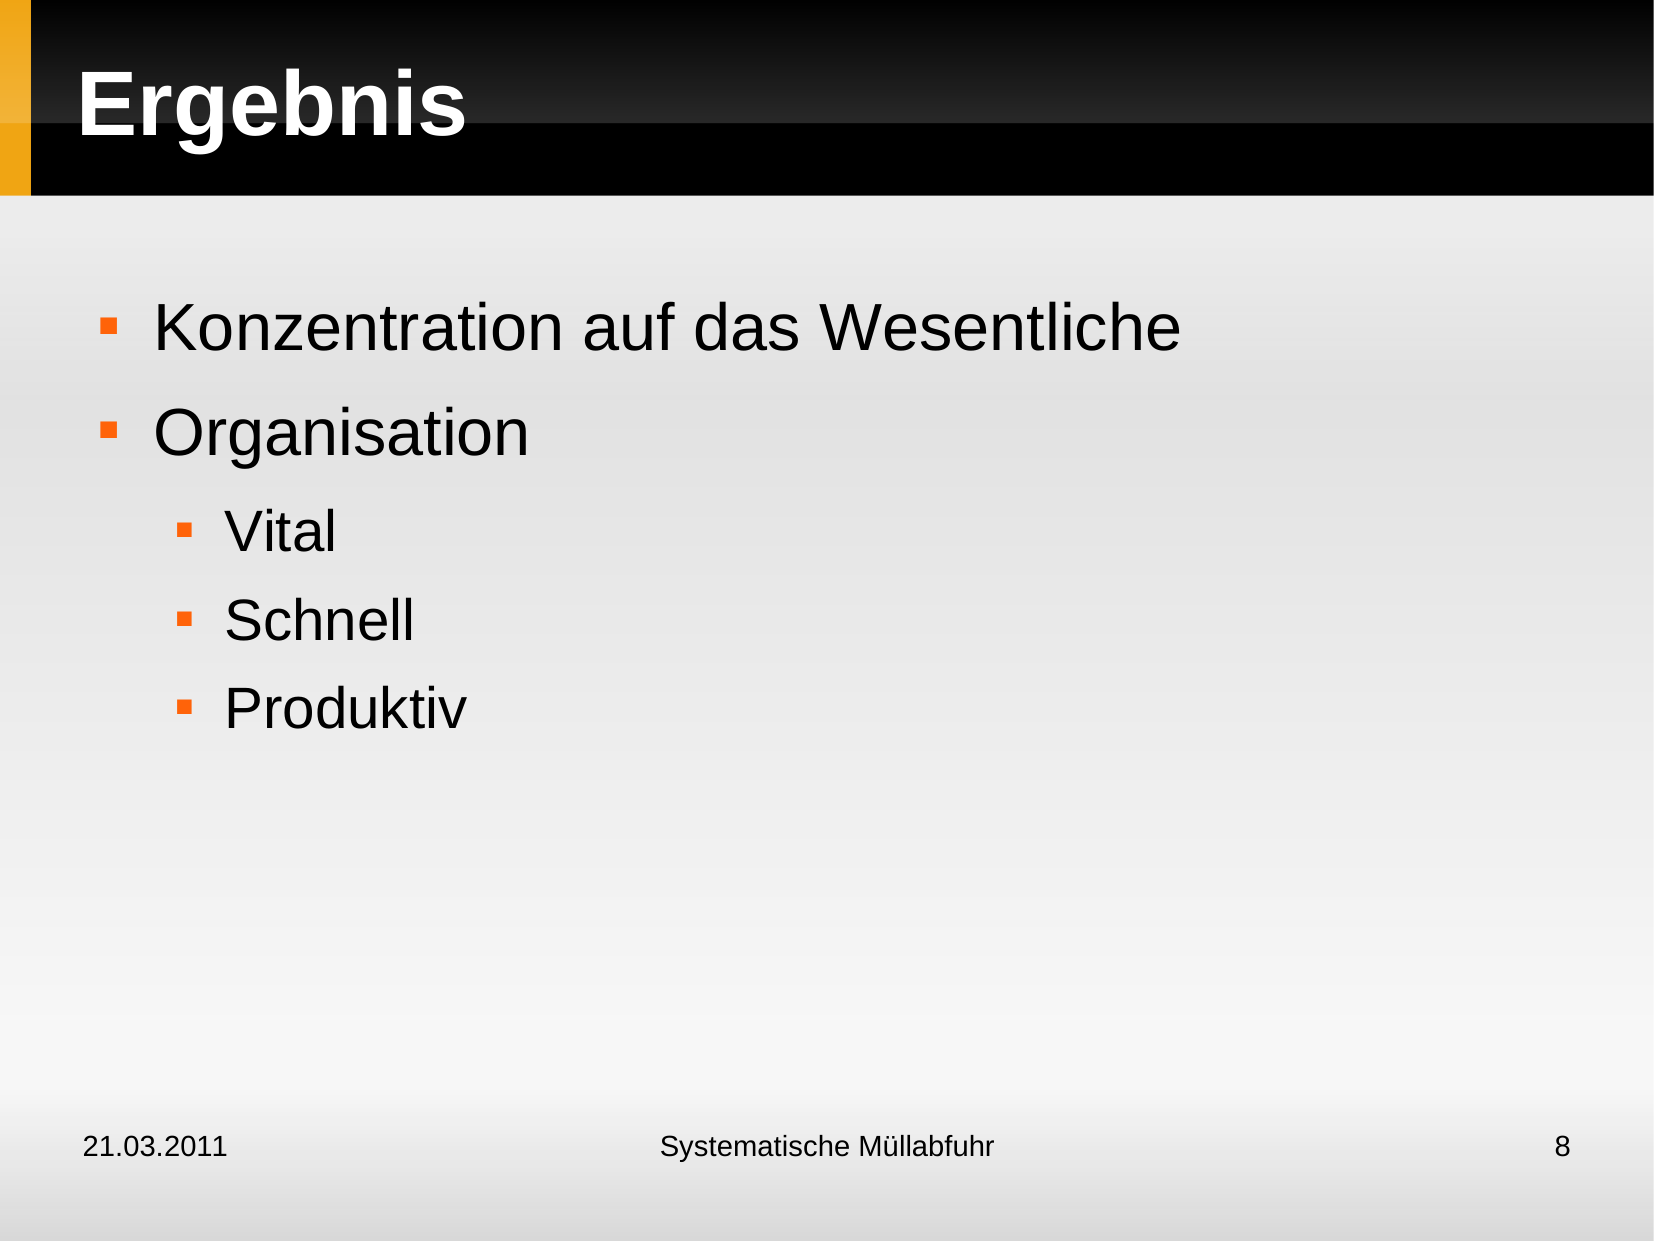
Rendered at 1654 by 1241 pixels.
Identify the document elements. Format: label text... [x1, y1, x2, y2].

list Konzentration auf das Wesentliche Organisation Vital Schnell Produktiv [82, 290, 1571, 1094]
picture [0, 0, 1654, 1241]
title Ergebnis [76, 7, 1565, 200]
